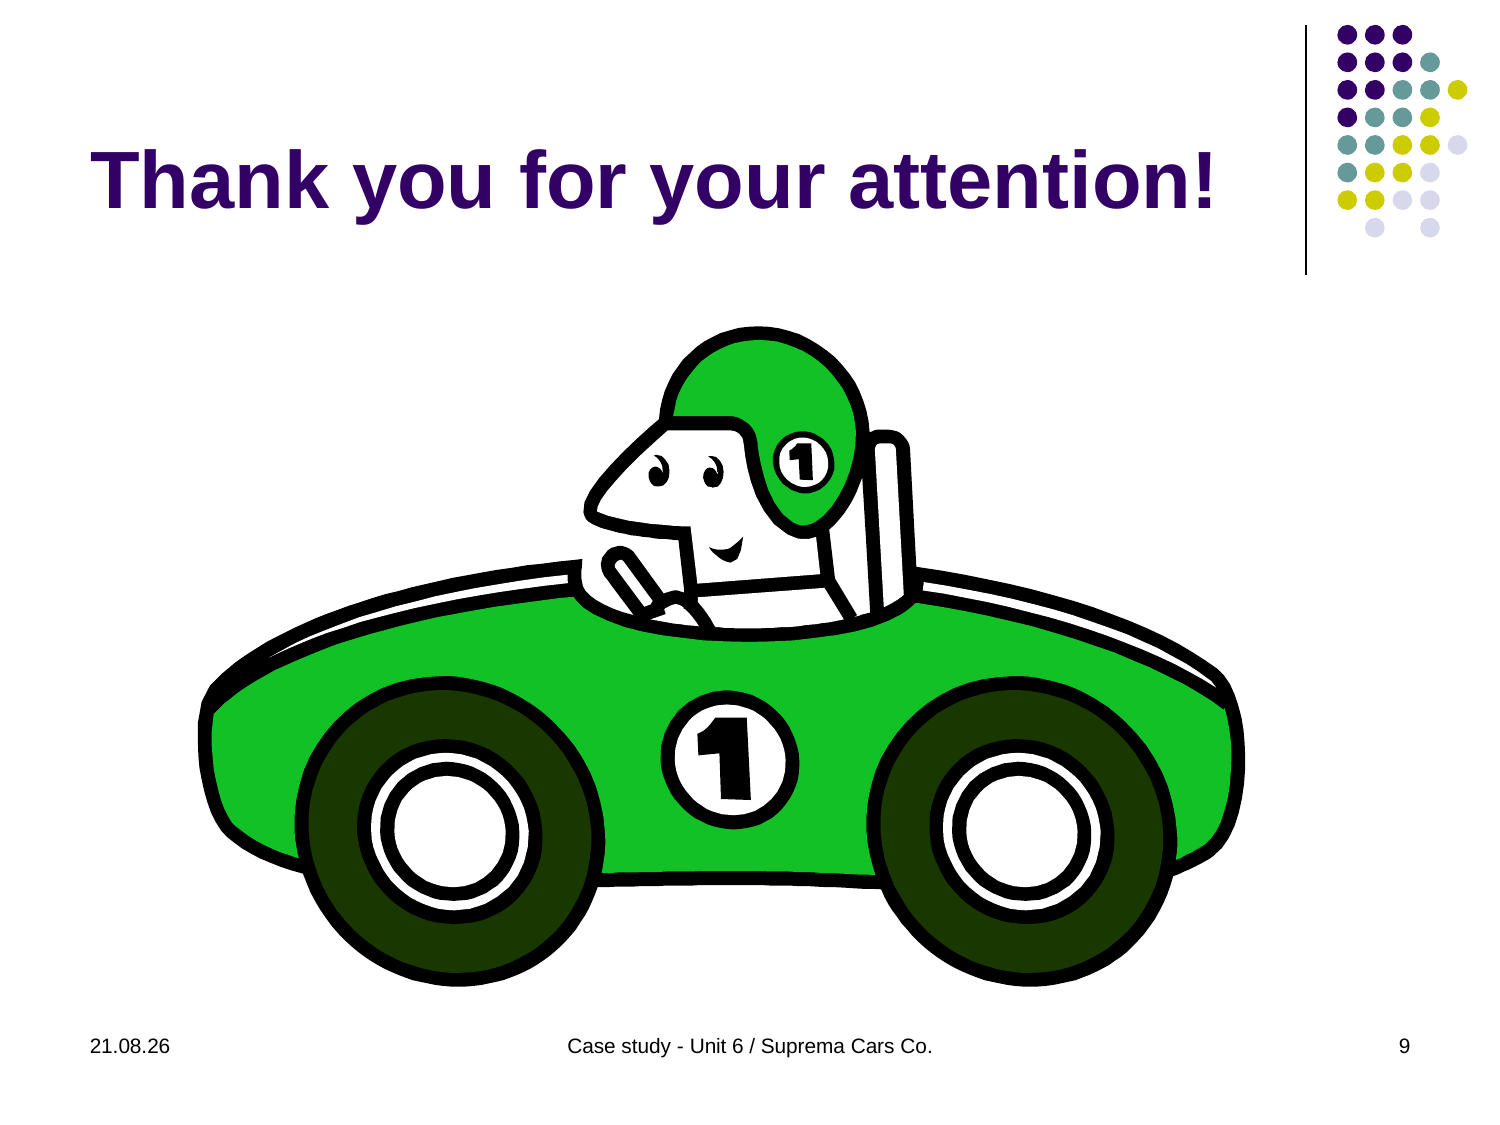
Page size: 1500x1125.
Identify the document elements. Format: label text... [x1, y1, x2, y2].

text_box 05.11.14 [74, 1025, 426, 1101]
title Thank you for your attention! [74, 20, 1313, 233]
picture [194, 326, 1247, 987]
text_box <number> [1074, 1025, 1426, 1101]
text_box Case study - Unit 6 / Suprema Cars Co. [512, 1025, 988, 1101]
